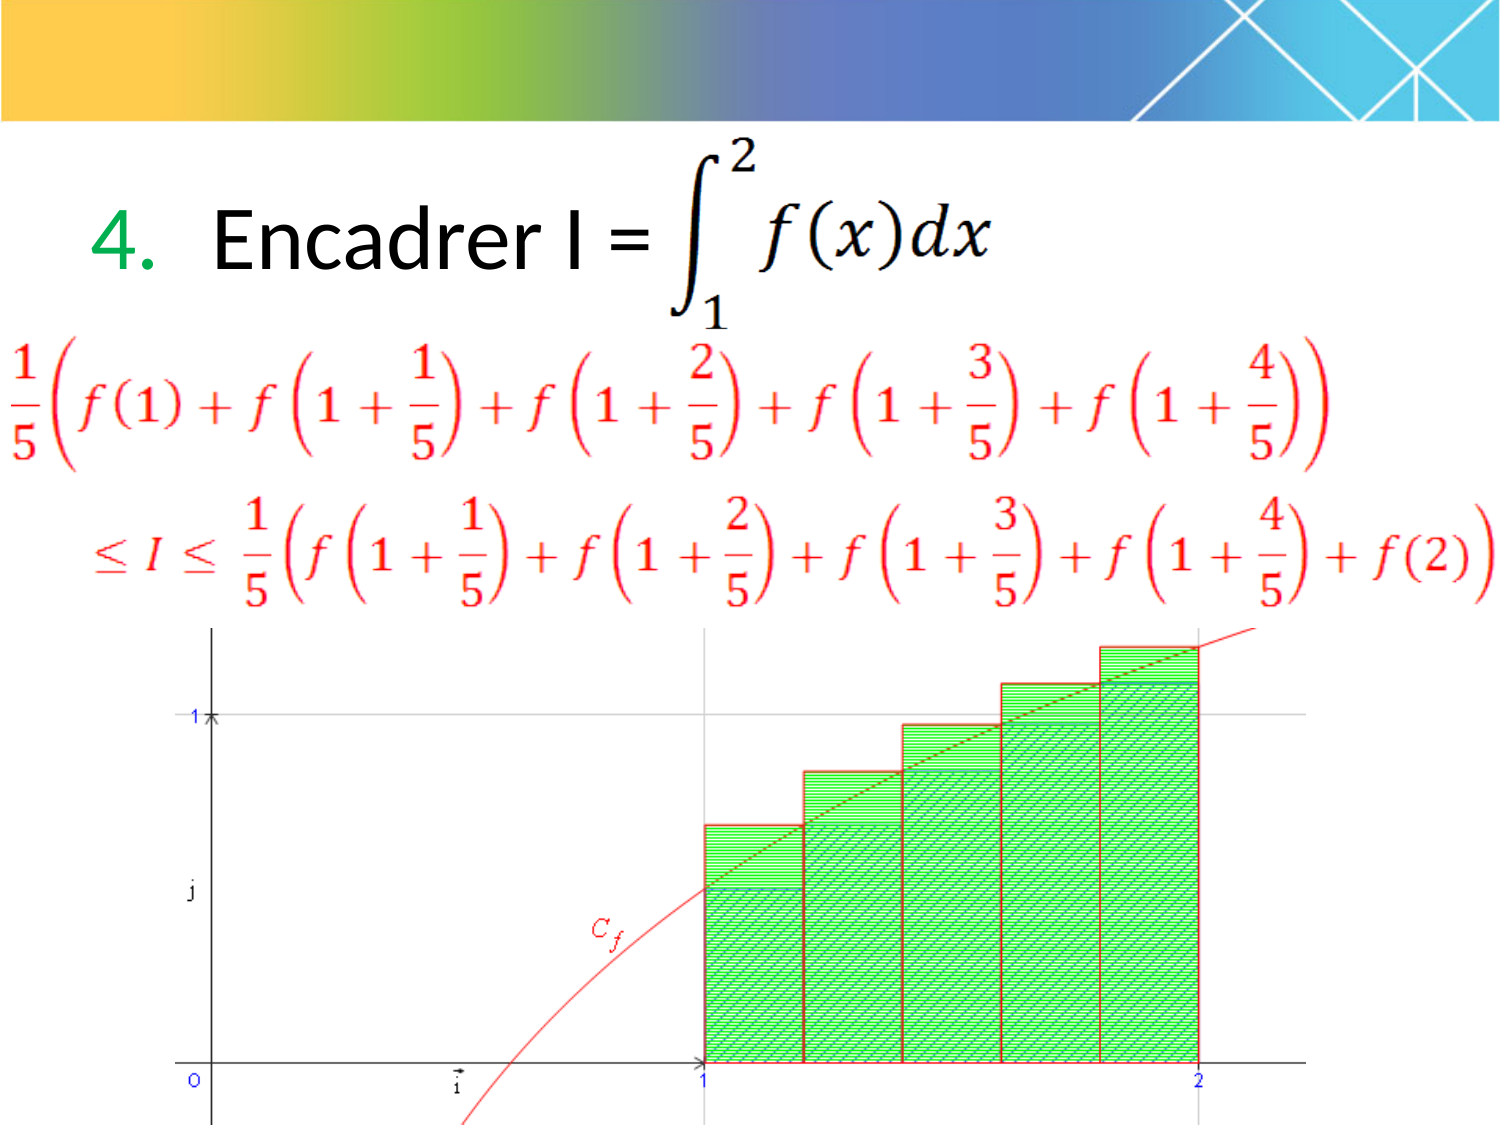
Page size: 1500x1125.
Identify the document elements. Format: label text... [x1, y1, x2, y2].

picture [0, 0, 1500, 123]
picture [667, 128, 993, 331]
picture [175, 628, 1306, 1125]
picture [93, 492, 1498, 610]
picture [11, 334, 1336, 481]
title Encadrer I = [75, 115, 1500, 296]
